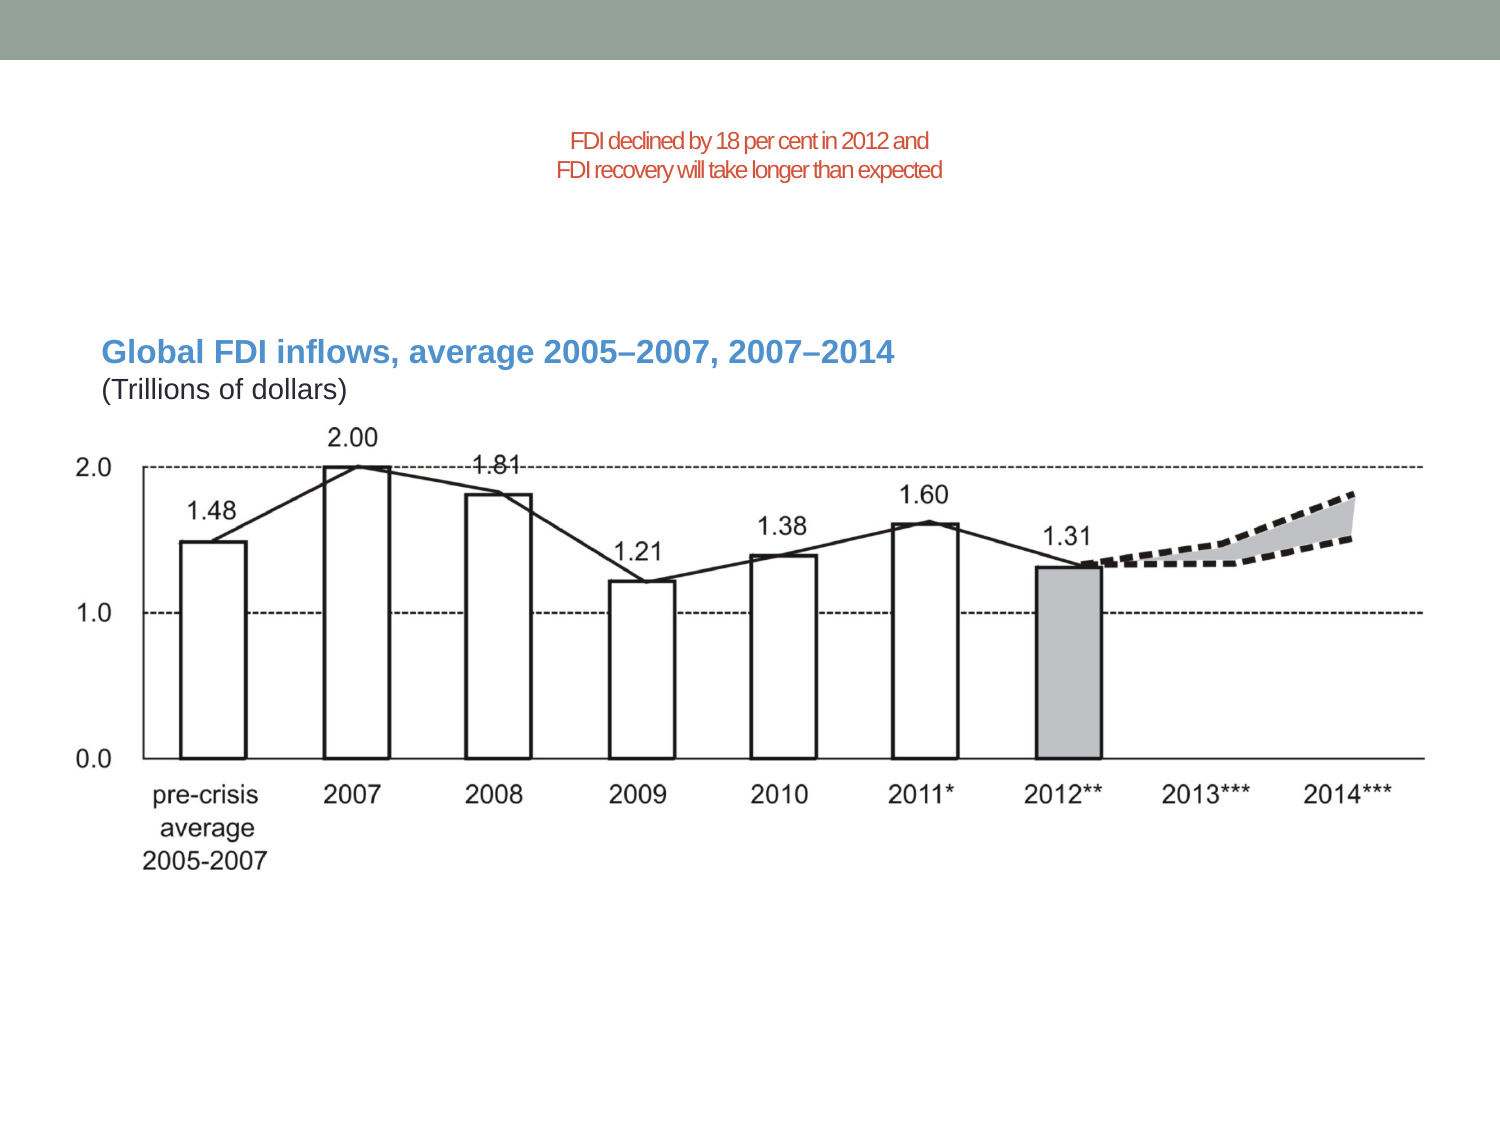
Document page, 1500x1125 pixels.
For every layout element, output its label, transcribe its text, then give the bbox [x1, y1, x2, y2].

title FDI declined by 18 per cent in 2012 and FDI recovery will take longer than expected [75, 87, 1425, 250]
text_box Global FDI inflows, average 2005–2007, 2007–2014 (Trillions of dollars) [86, 322, 1405, 404]
picture [75, 427, 1425, 870]
